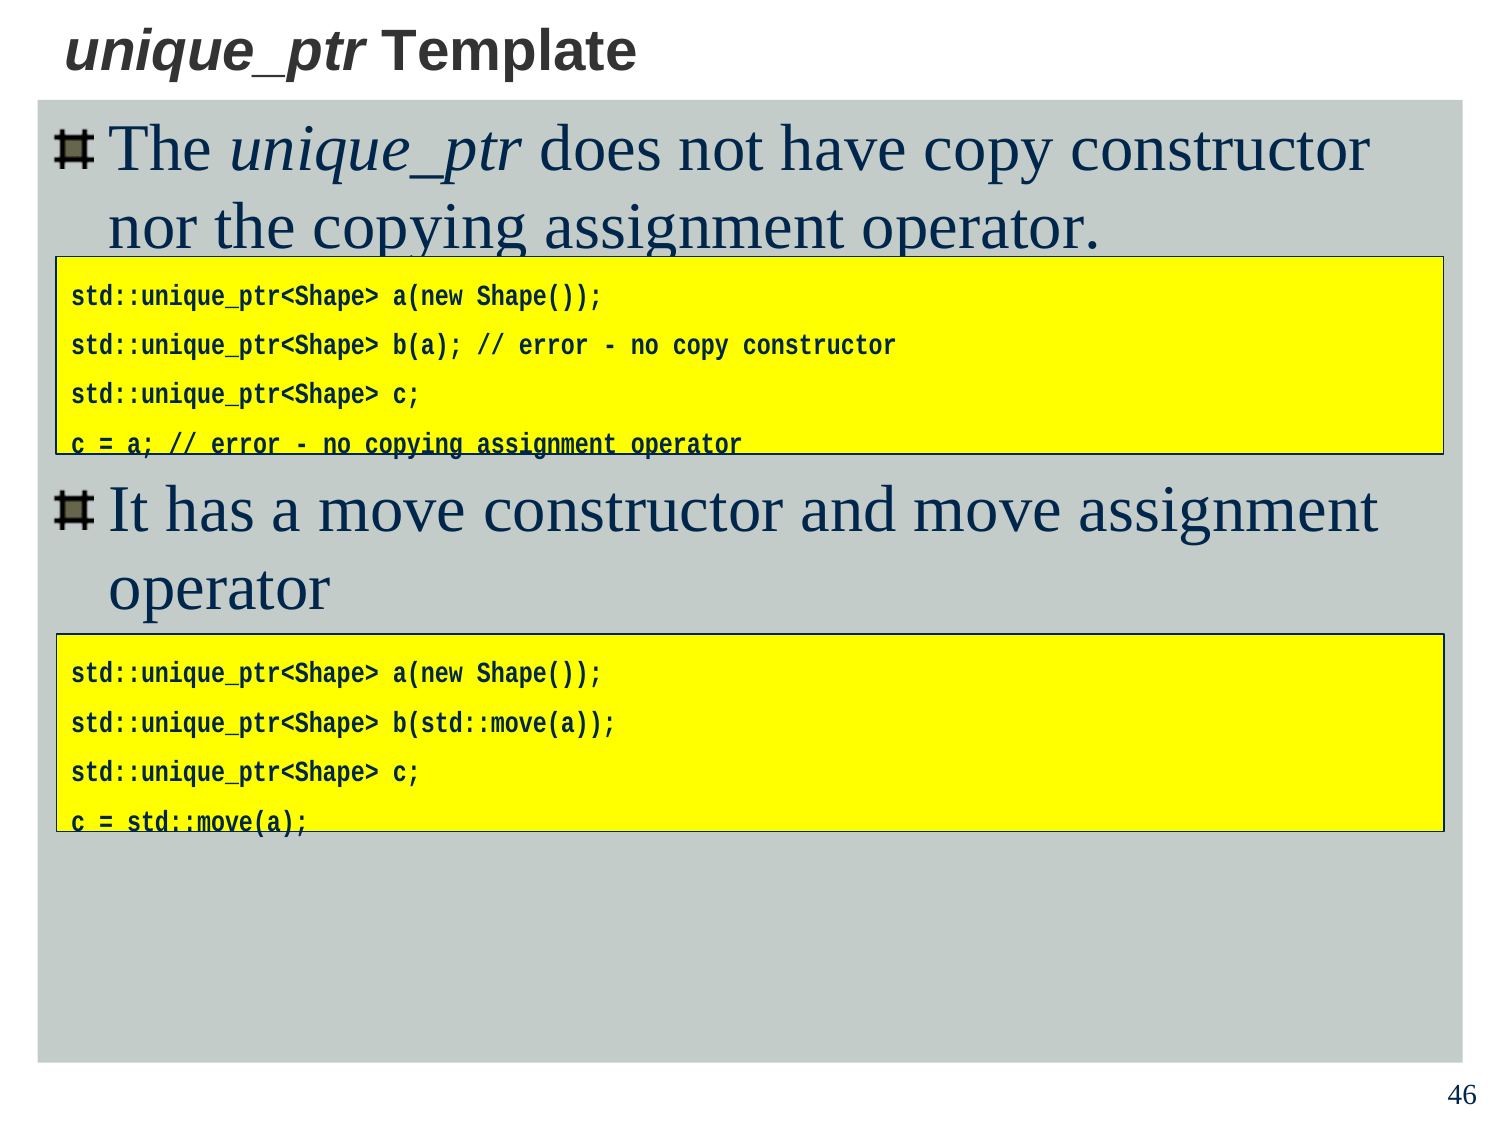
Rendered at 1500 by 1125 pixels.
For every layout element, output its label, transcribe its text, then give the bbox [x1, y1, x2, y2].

title unique_ptr Template [50, 0, 1450, 91]
text_box std::unique_ptr<Shape> a(new Shape()); std::unique_ptr<Shape> b(std::move(a)); std::unique_ptr<Shape> c; c = std::move(a); [56, 634, 1444, 883]
text_box std::unique_ptr<Shape> a(new Shape()); std::unique_ptr<Shape> b(a); // error - no copy constructor std::unique_ptr<Shape> c; c = a; // error - no copying assignment operator [56, 256, 1444, 505]
list The unique_ptr does not have copy constructor nor the copying assignment operator. It has a move constructor and move assignment operator [37, 99, 1463, 1063]
